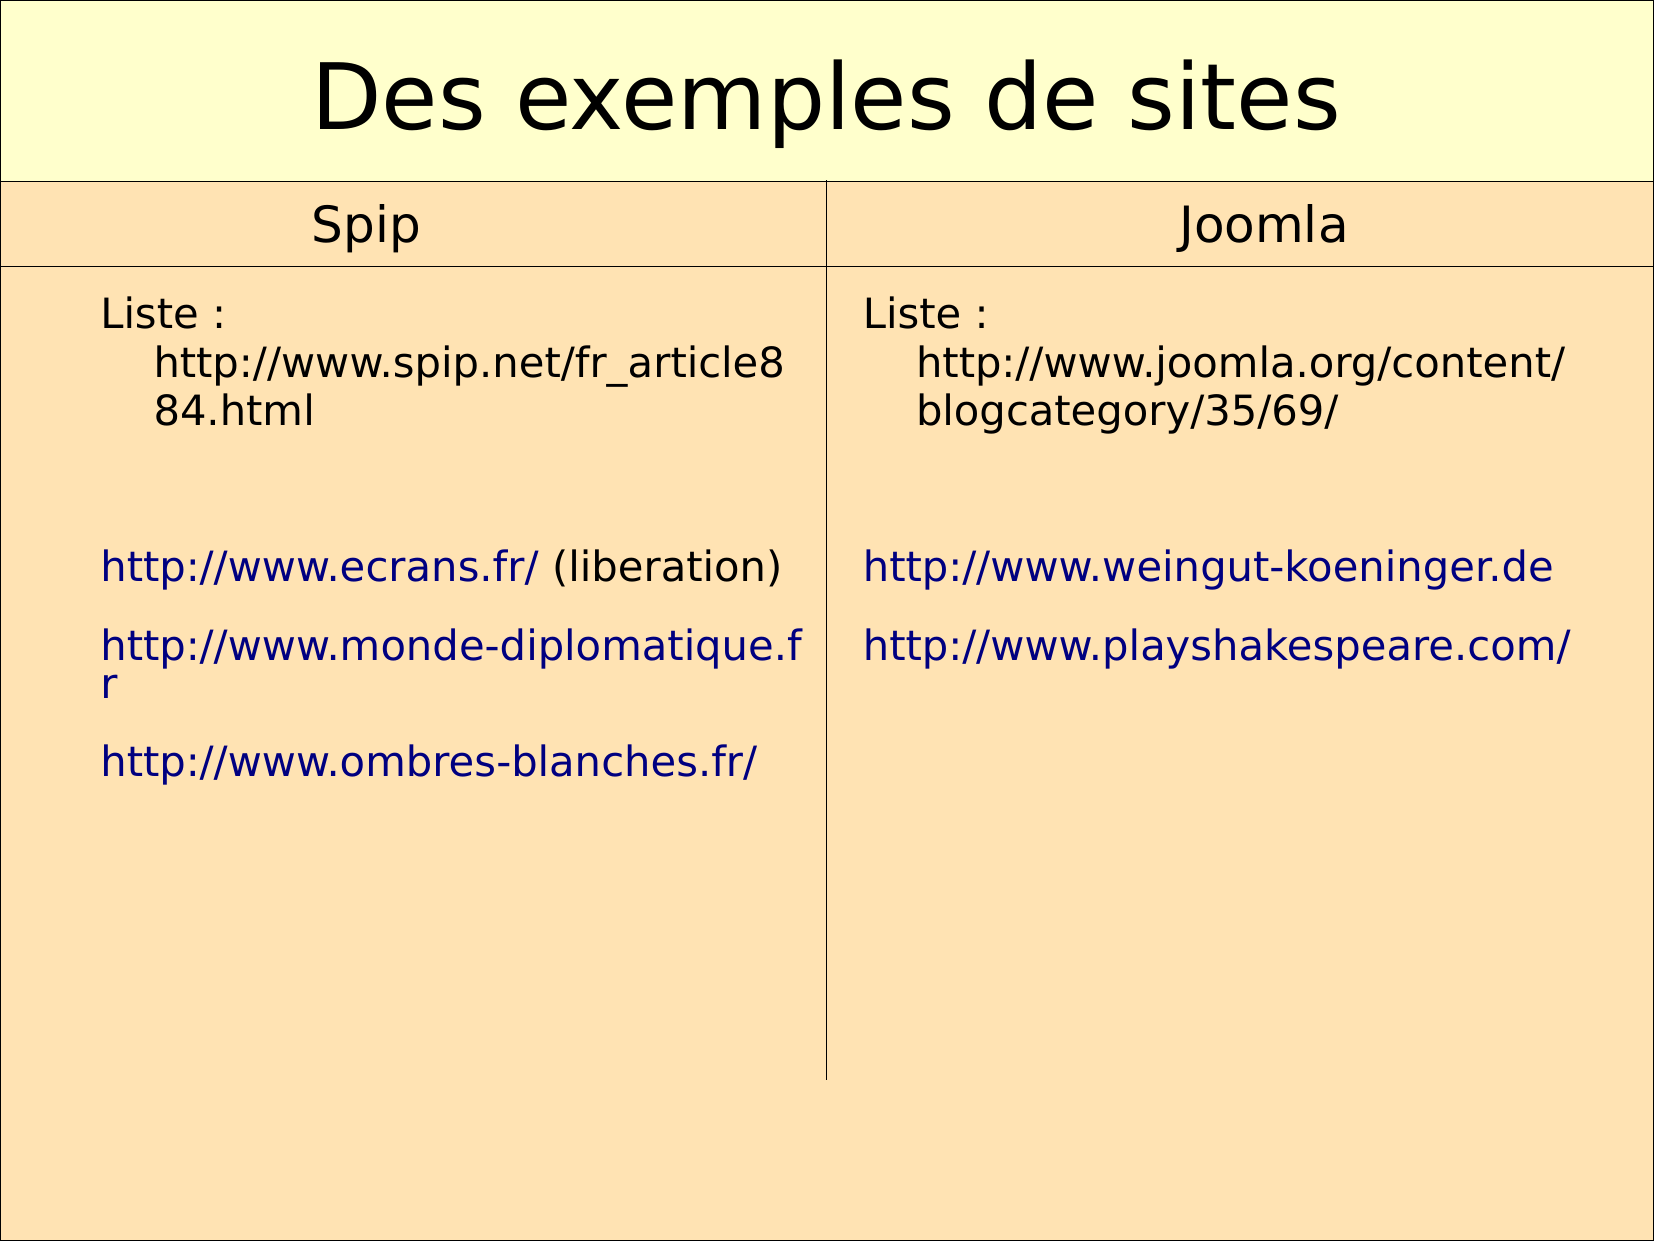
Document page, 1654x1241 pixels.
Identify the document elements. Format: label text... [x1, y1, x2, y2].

title Des exemples de sites [82, 37, 1571, 158]
list Liste : http://www.spip.net/fr_article884.html http://www.ecrans.fr/ (liberation) http://www.monde-diplomatique.fr http://www.ombres-blanches.fr/ [82, 290, 809, 1094]
list Liste : http://www.joomla.org/content/blogcategory/35/69/ http://www.weingut-koeninger.de http://www.playshakespeare.com/ [845, 290, 1572, 1094]
